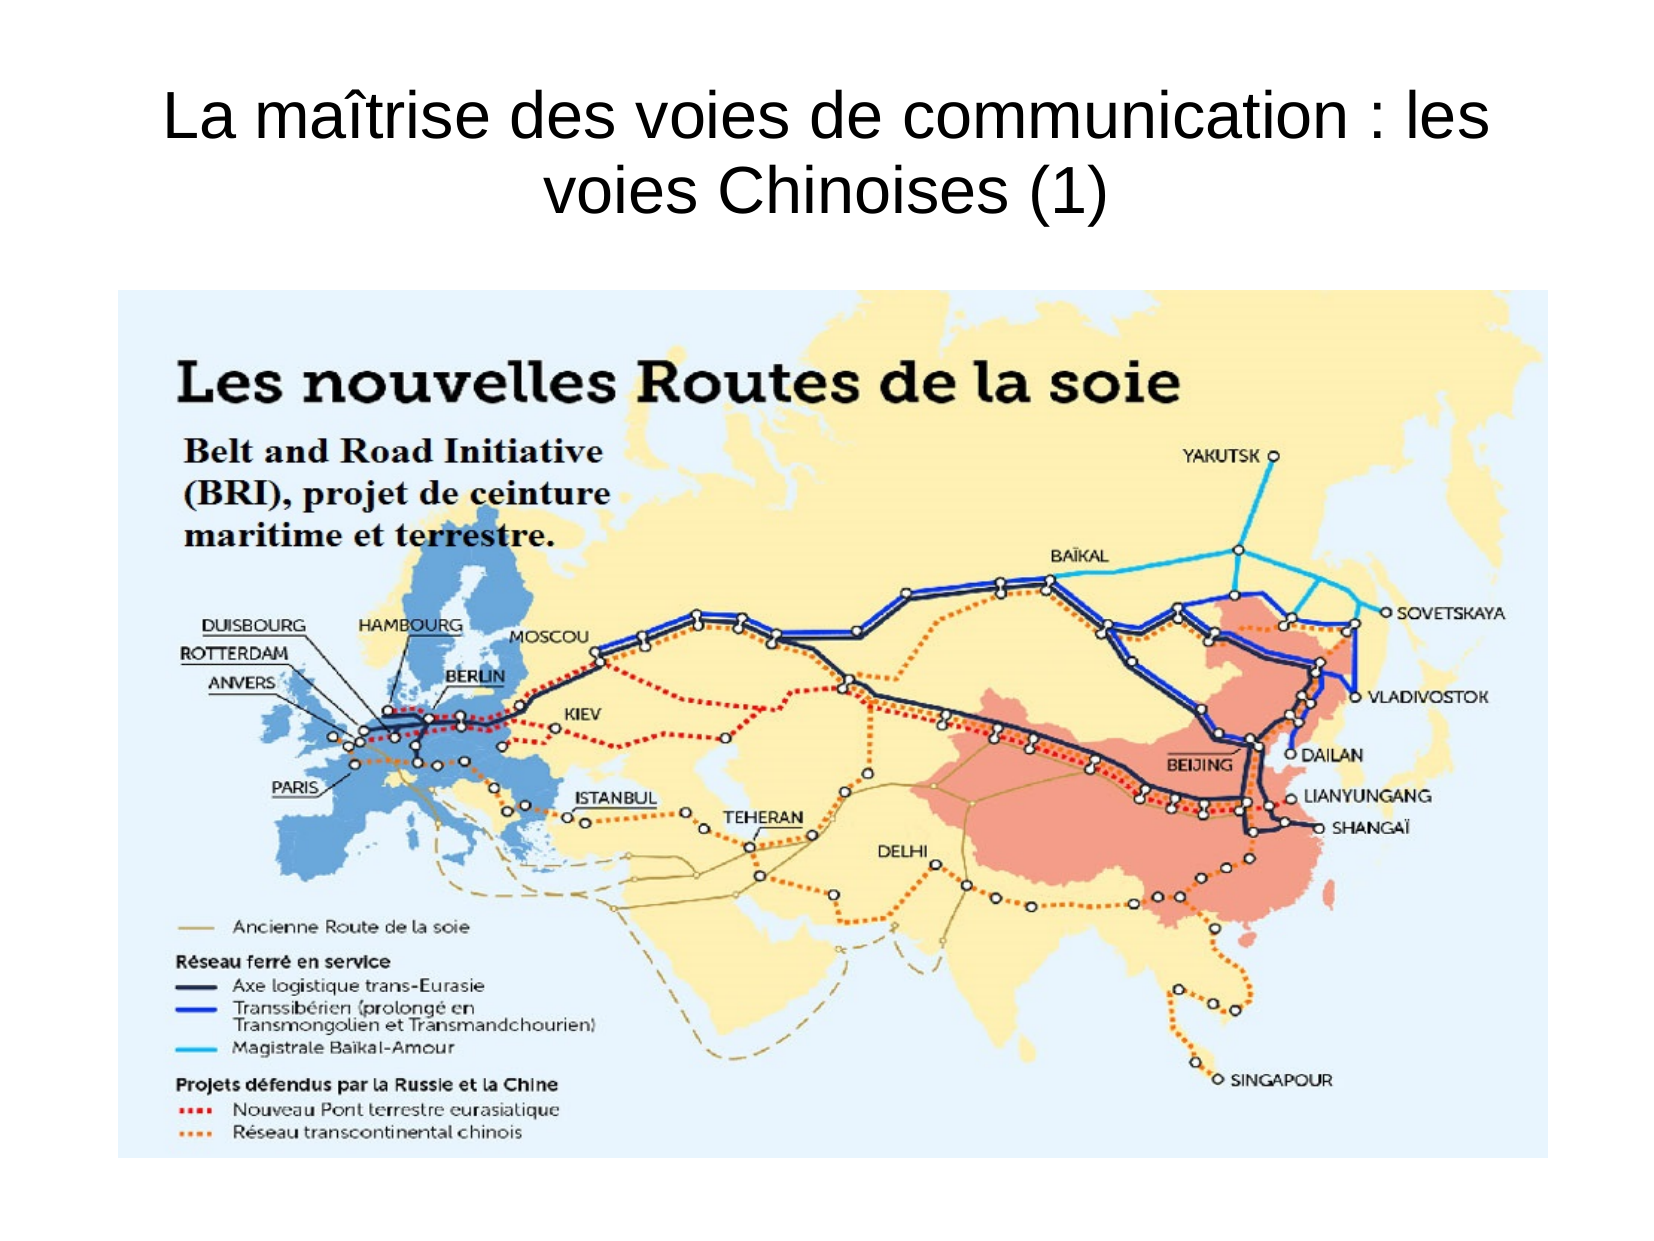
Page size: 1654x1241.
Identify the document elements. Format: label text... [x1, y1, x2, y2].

title La maîtrise des voies de communication : les voies Chinoises (1) [82, 49, 1571, 257]
picture [118, 290, 1548, 1158]
